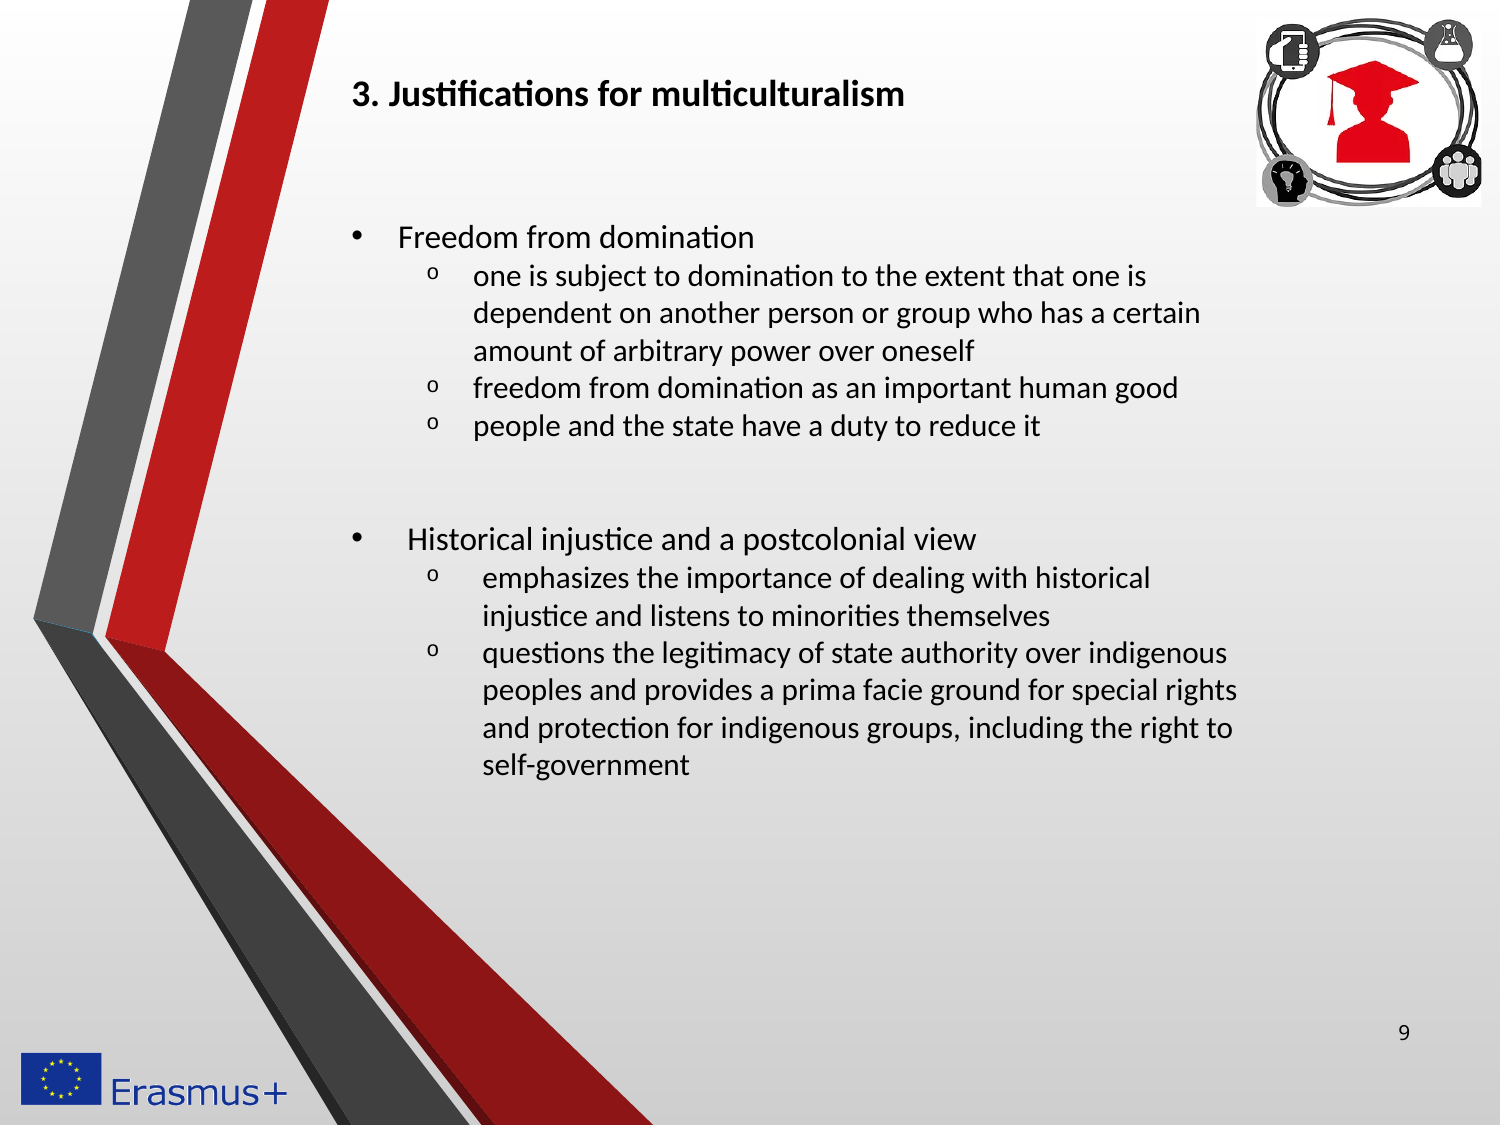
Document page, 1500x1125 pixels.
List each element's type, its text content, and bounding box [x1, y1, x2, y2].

text_box 3. Justifications for multiculturalism [336, 61, 975, 122]
slide_number <numer> [1357, 1003, 1425, 1064]
text_box Freedom from domination one is subject to domination to the extent that one is dependent on another person or group who has a certain amount of arbitrary power over oneself freedom from domination as an important human good people and the state have a duty to reduce it Historical injustice and a postcolonial view emphasizes the importance of dealing with historical injustice and listens to minorities themselves questions the legitimacy of state authority over indigenous peoples and provides a prima facie ground for special rights and protection for indigenous groups, including the right to self-government [336, 208, 1258, 790]
picture [1256, 18, 1482, 207]
chart [1257, 19, 1483, 209]
picture [5, 1037, 302, 1120]
